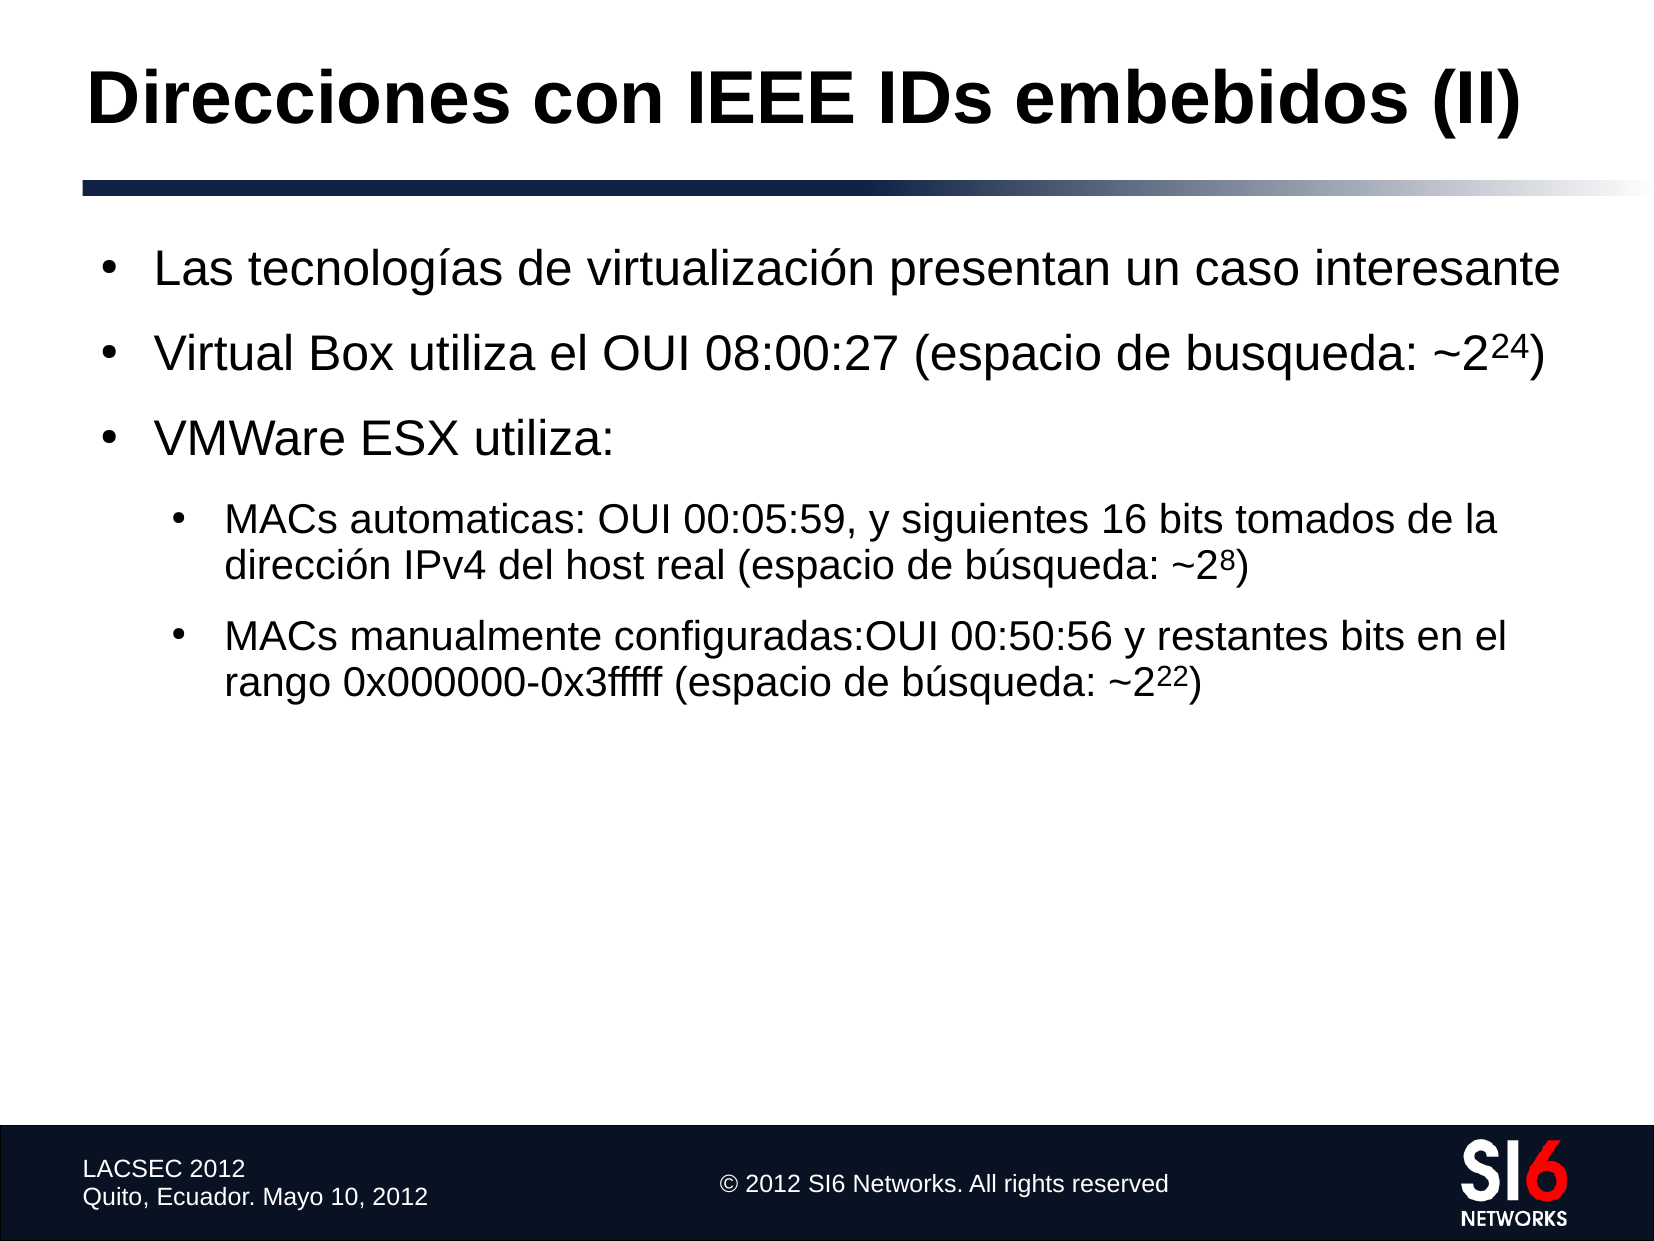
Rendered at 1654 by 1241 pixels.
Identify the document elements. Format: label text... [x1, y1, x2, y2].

list Las tecnologías de virtualización presentan un caso interesante Virtual Box utiliza el OUI 08:00:27 (espacio de busqueda: ~224) VMWare ESX utiliza: MACs automaticas: OUI 00:05:59, y siguientes 16 bits tomados de la dirección IPv4 del host real (espacio de búsqueda: ~28) MACs manualmente configuradas:OUI 00:50:56 y restantes bits en el rango 0x000000-0x3fffff (espacio de búsqueda: ~222) [82, 240, 1571, 1059]
title Direcciones con IEEE IDs embebidos (II) [86, 30, 1576, 166]
picture [1461, 1139, 1567, 1226]
